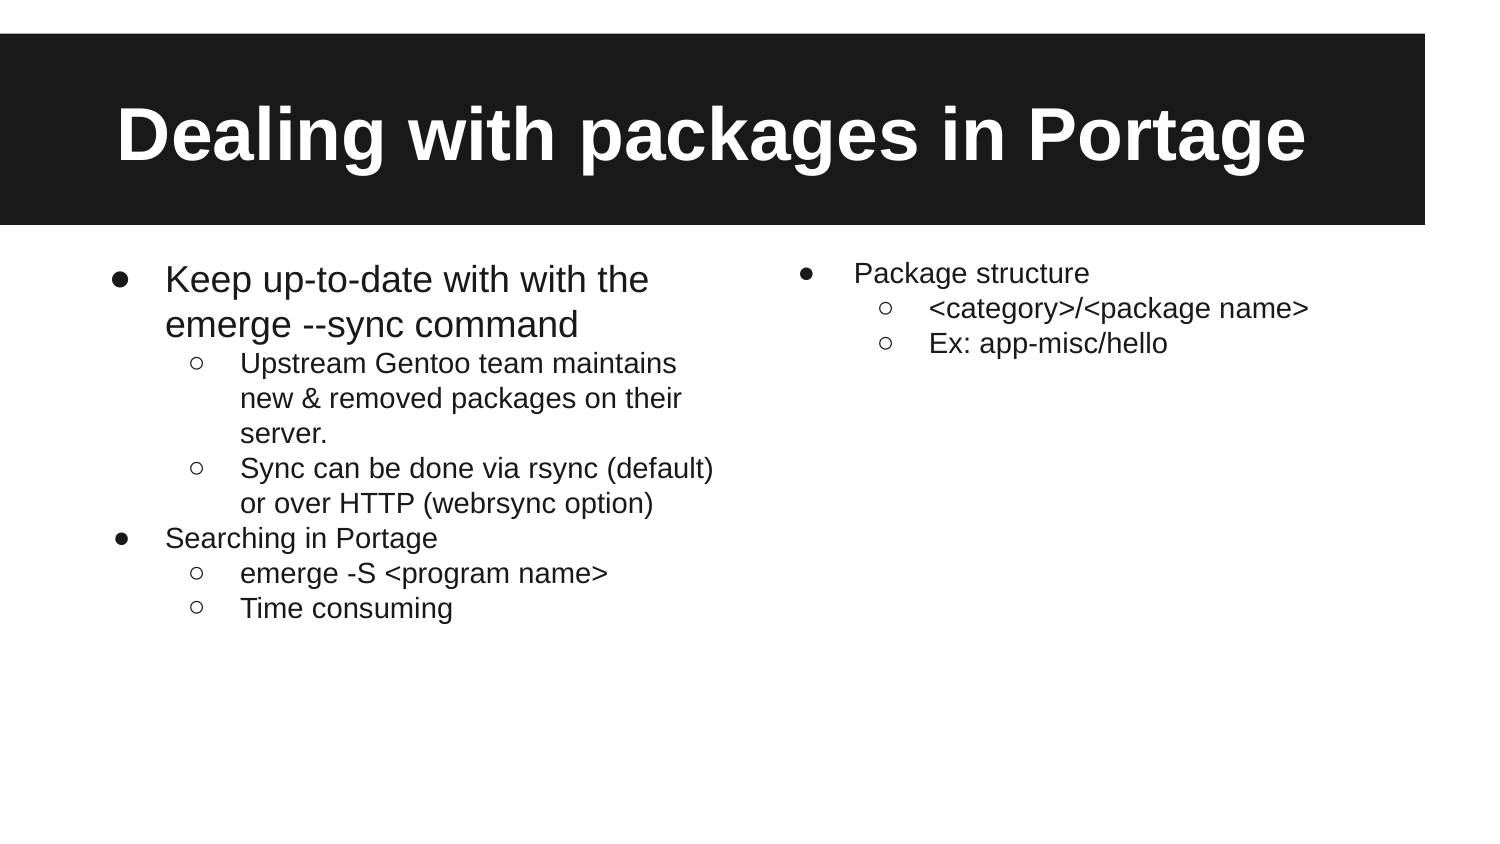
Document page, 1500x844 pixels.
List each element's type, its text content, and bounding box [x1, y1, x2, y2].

title Dealing with packages in Portage [0, 33, 1425, 228]
list Package structure <category>/<package name> Ex: app-misc/hello [763, 239, 1425, 809]
list Keep up-to-date with with the emerge --sync command Upstream Gentoo team maintains new & removed packages on their server. Sync can be done via rsync (default) or over HTTP (webrsync option) Searching in Portage emerge -S <program name> Time consuming [75, 239, 737, 808]
